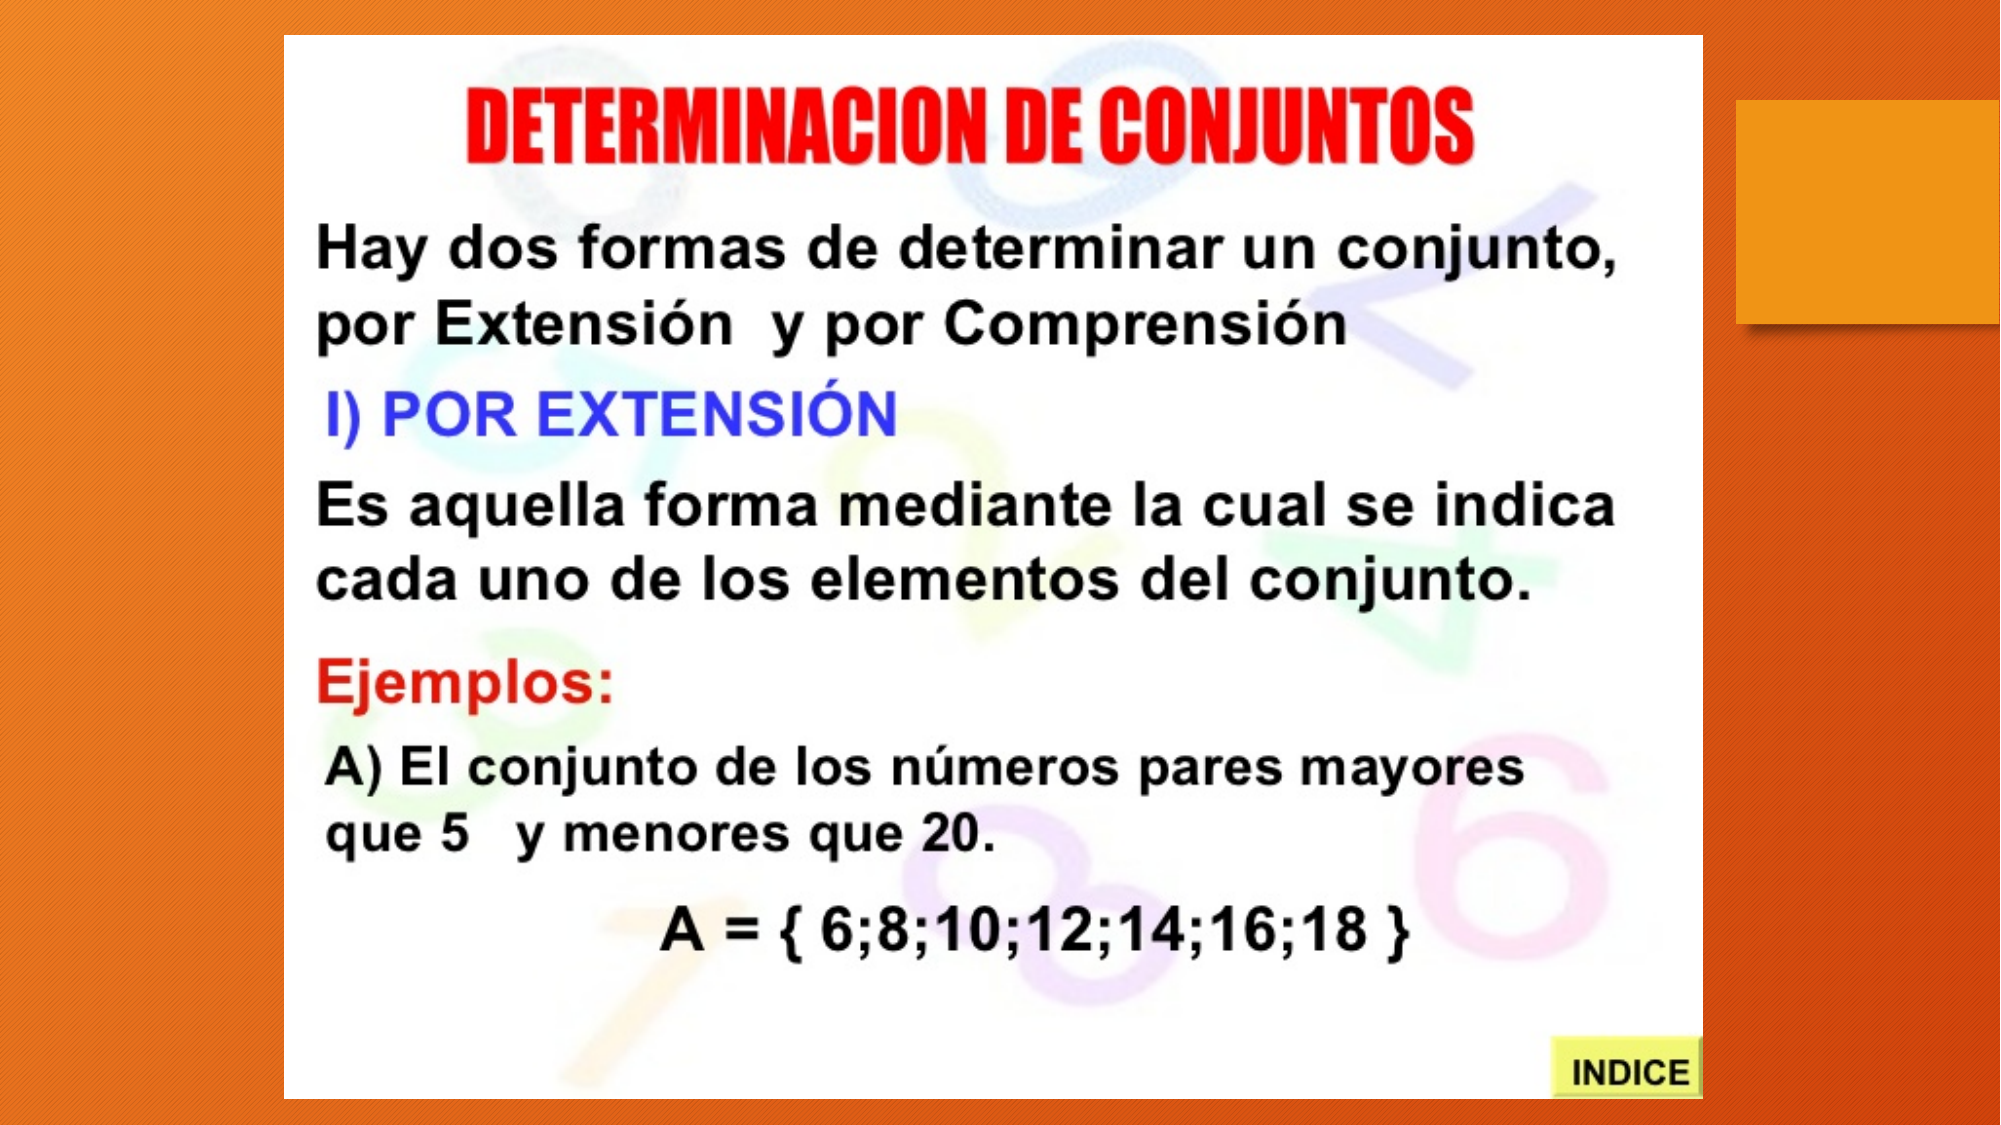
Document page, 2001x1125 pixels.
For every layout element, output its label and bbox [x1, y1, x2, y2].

picture [284, 35, 1703, 1099]
